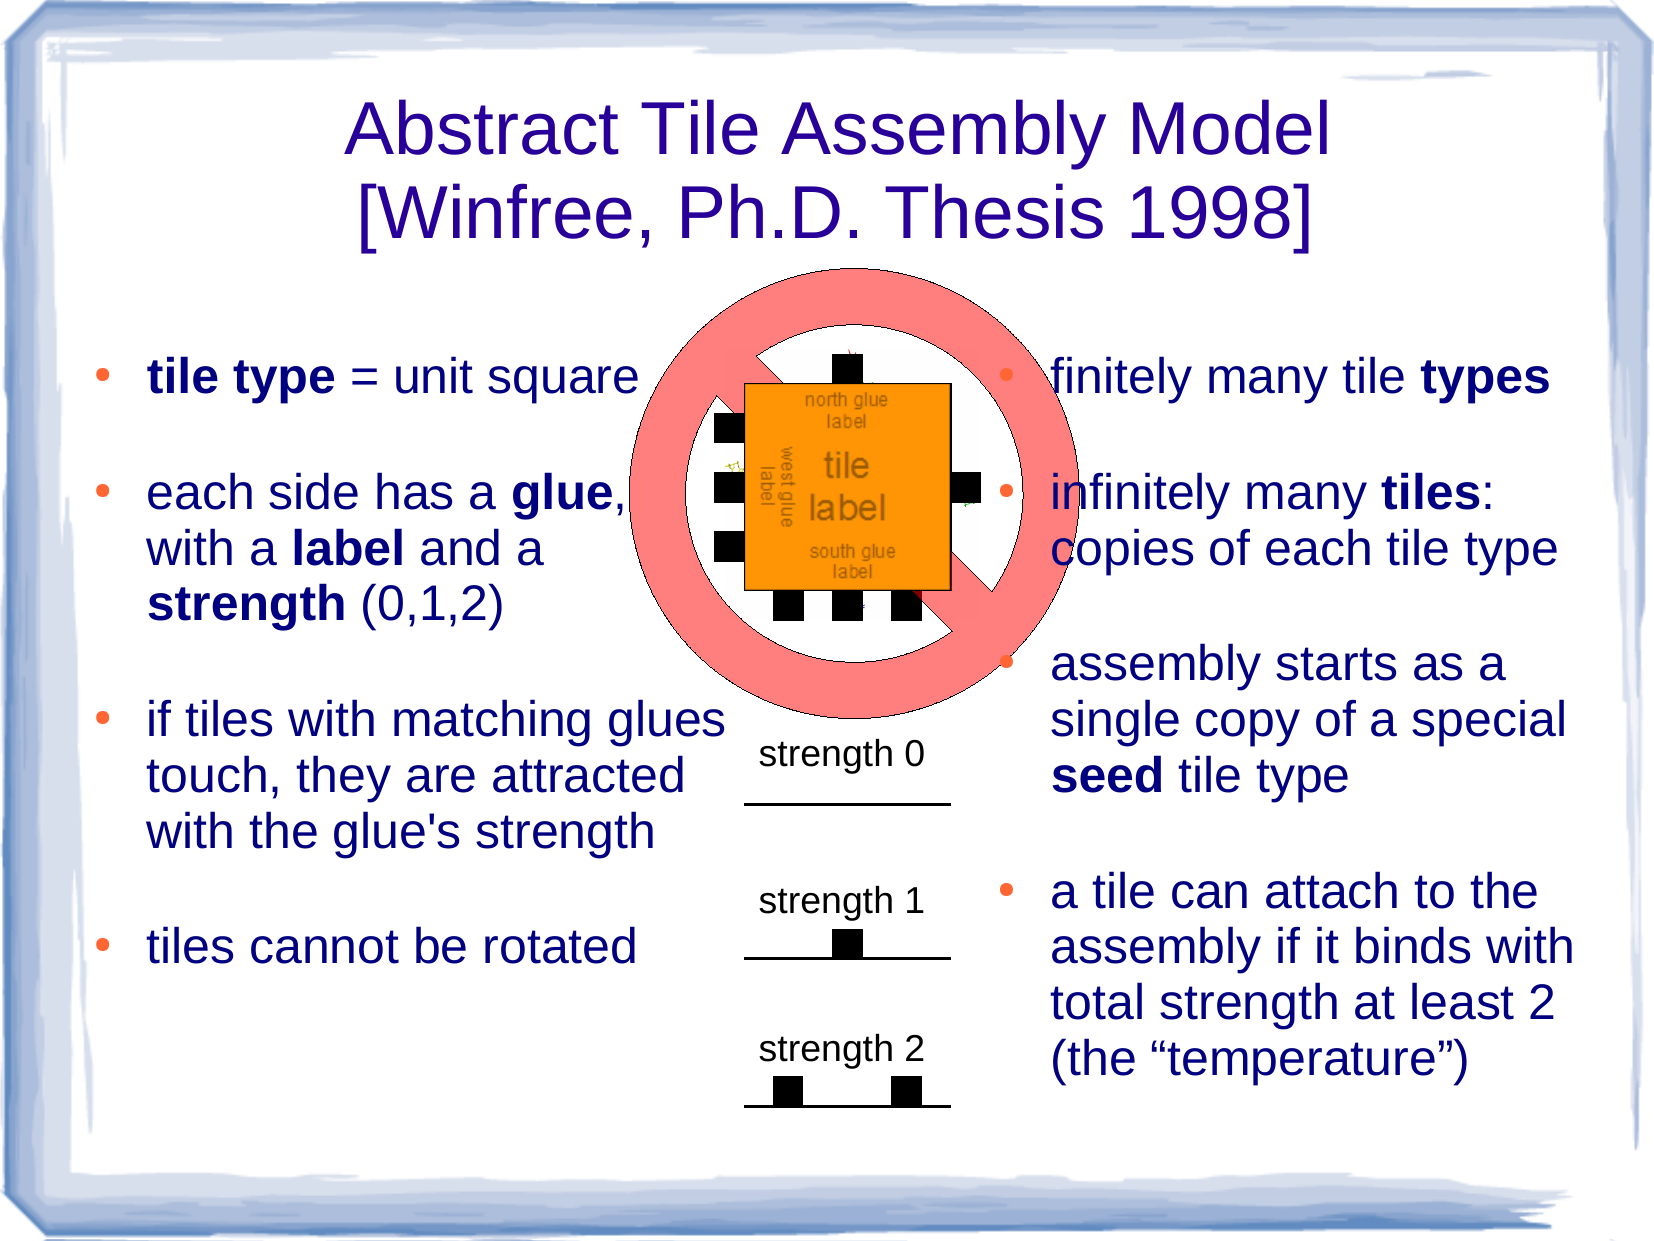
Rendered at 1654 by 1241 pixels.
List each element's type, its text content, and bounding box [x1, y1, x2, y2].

title Abstract Tile Assembly Model [Winfree, Ph.D. Thesis 1998] [84, 67, 1587, 275]
picture [0, 0, 1654, 1241]
text_box [832, 929, 863, 959]
text_box strength 2 [744, 1019, 951, 1077]
list tile type = unit square each side has a glue, with a label and a strength (0,1,2) if tiles with matching glues touch, they are attracted with the glue's strength tiles cannot be rotated [76, 348, 744, 1176]
text_box [891, 1076, 922, 1107]
text_box strength 1 [744, 872, 951, 930]
text_box [952, 472, 979, 503]
text_box strength 0 [744, 724, 951, 782]
list finitely many tile types infinitely many tiles: copies of each tile type assembly starts as a single copy of a special seed tile type a tile can attach to the assembly if it binds with total strength at least 2 (the “temperature”) [979, 348, 1648, 1176]
text_box [773, 1076, 803, 1107]
text_box [682, 275, 1026, 719]
